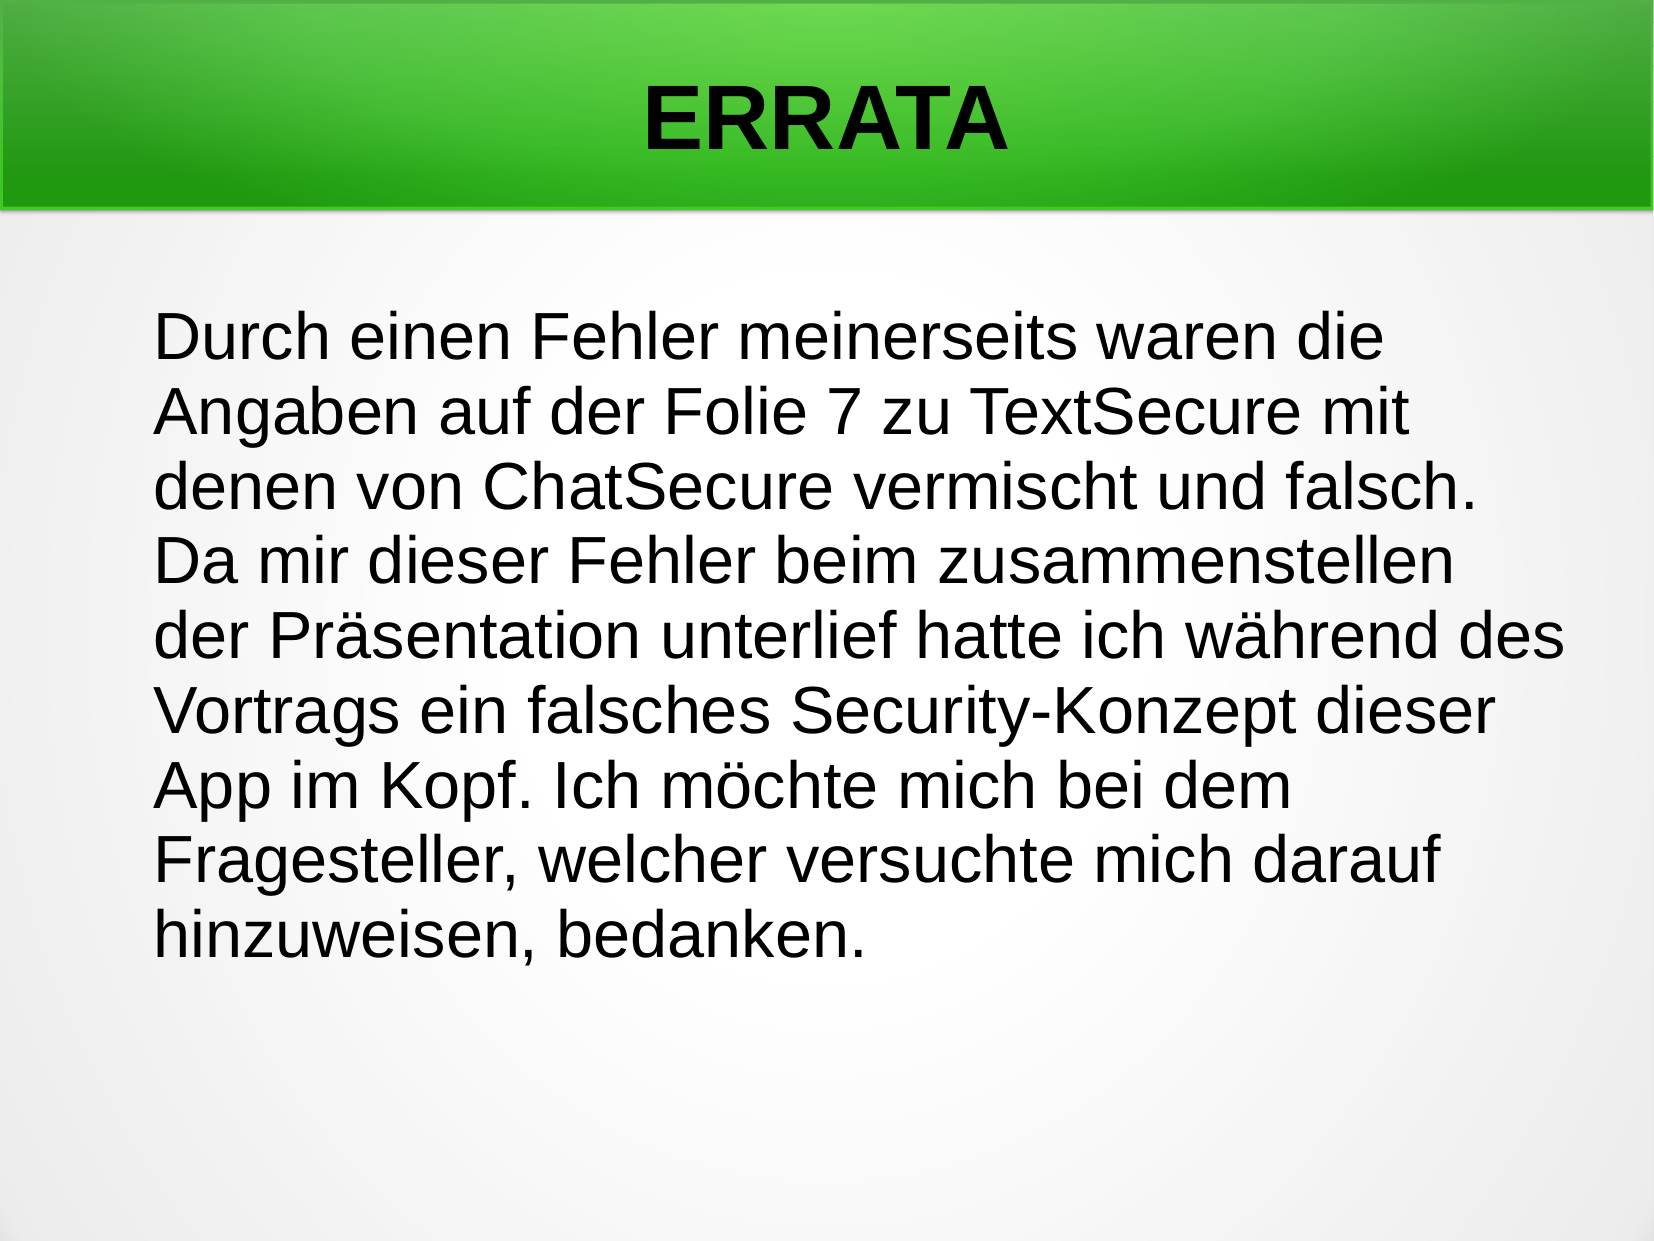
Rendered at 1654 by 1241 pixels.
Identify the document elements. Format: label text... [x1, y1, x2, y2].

list Durch einen Fehler meinerseits waren die Angaben auf der Folie 7 zu TextSecure mit denen von ChatSecure vermischt und falsch. Da mir dieser Fehler beim zusammenstellen der Präsentation unterlief hatte ich während des Vortrags ein falsches Security-Konzept dieser App im Kopf. Ich möchte mich bei dem Fragesteller, welcher versuchte mich darauf hinzuweisen, bedanken. [82, 299, 1571, 1019]
title ERRATA [82, 47, 1571, 189]
